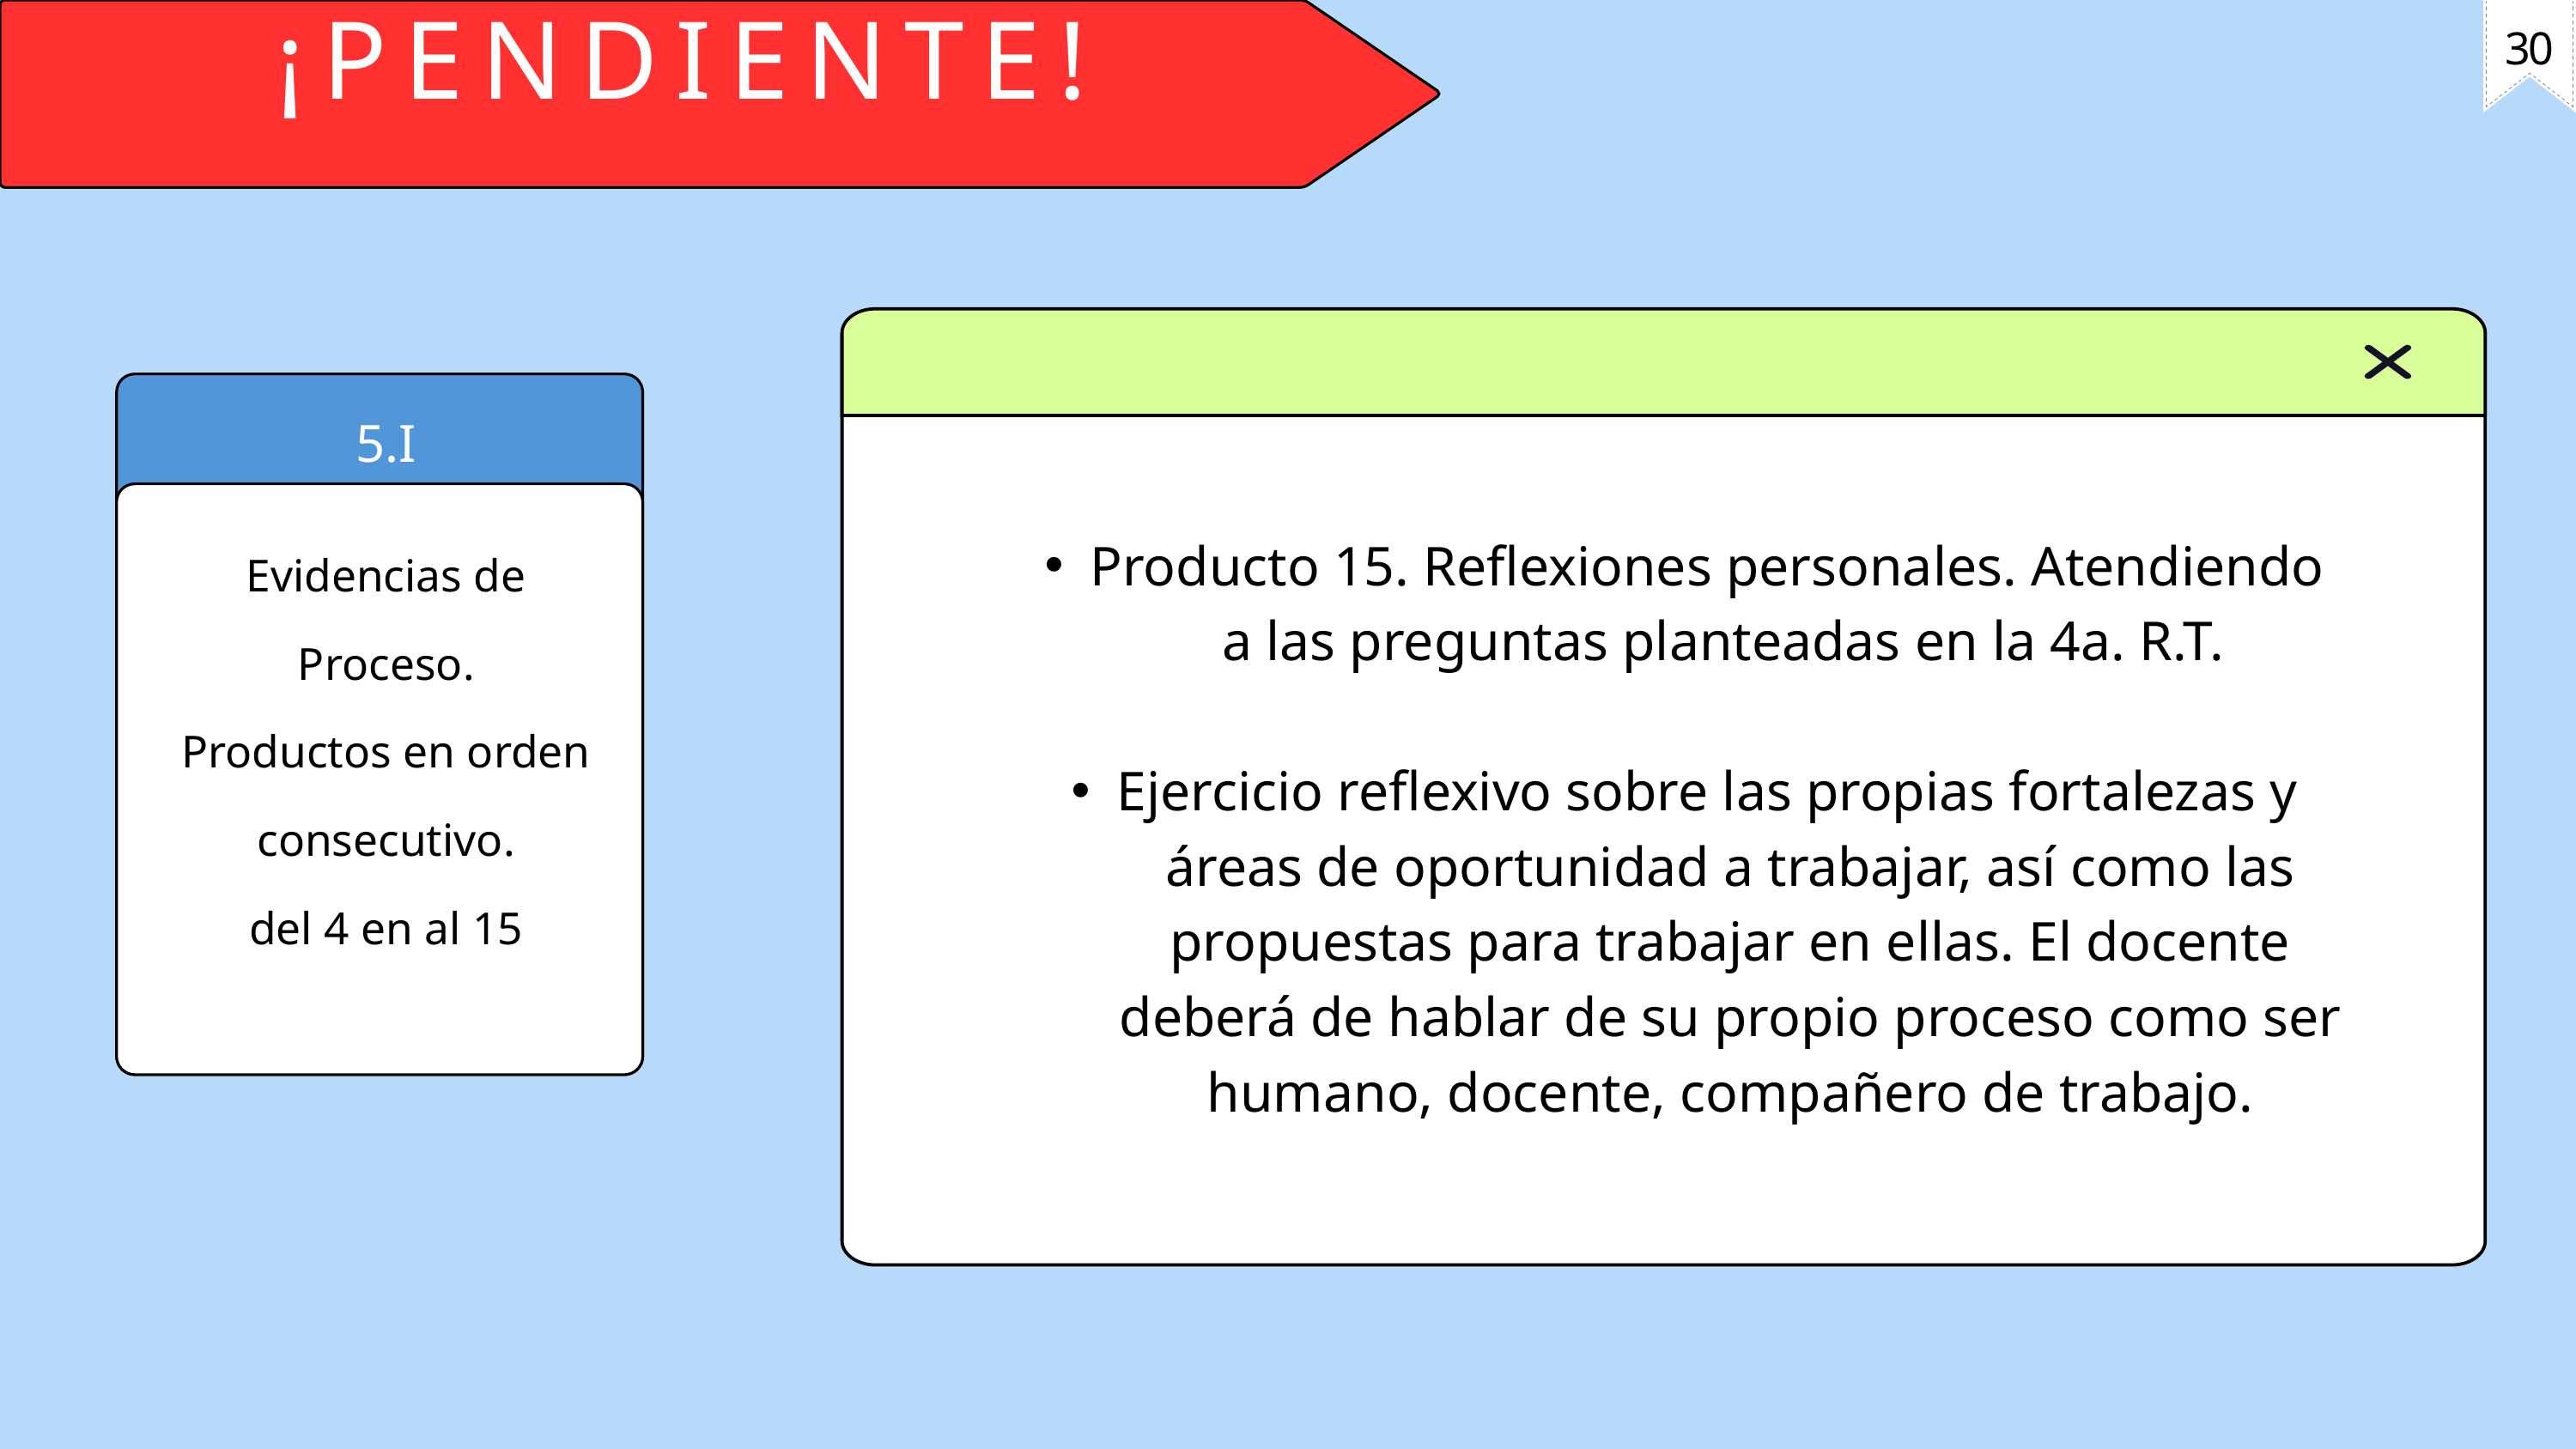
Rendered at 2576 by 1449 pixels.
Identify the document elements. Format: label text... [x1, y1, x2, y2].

text_box 5.I [157, 369, 616, 463]
text_box [0, 0, 2576, 1449]
text_box Producto 15. Reflexiones personales. Atendiendo a las preguntas planteadas en la 4a. R.T. Ejercicio reflexivo sobre las propias fortalezas y áreas de oportunidad a trabajar, así como las propuestas para trabajar en ellas. El docente deberá de hablar de su propio proceso como ser humano, docente, compañero de trabajo. [933, 521, 2347, 1121]
text_box Evidencias de Proceso. Productos en orden consecutivo. del 4 en al 15 [152, 512, 621, 853]
text_box 30 [2488, 10, 2571, 71]
text_box ¡PENDIENTE! [0, 0, 1365, 188]
